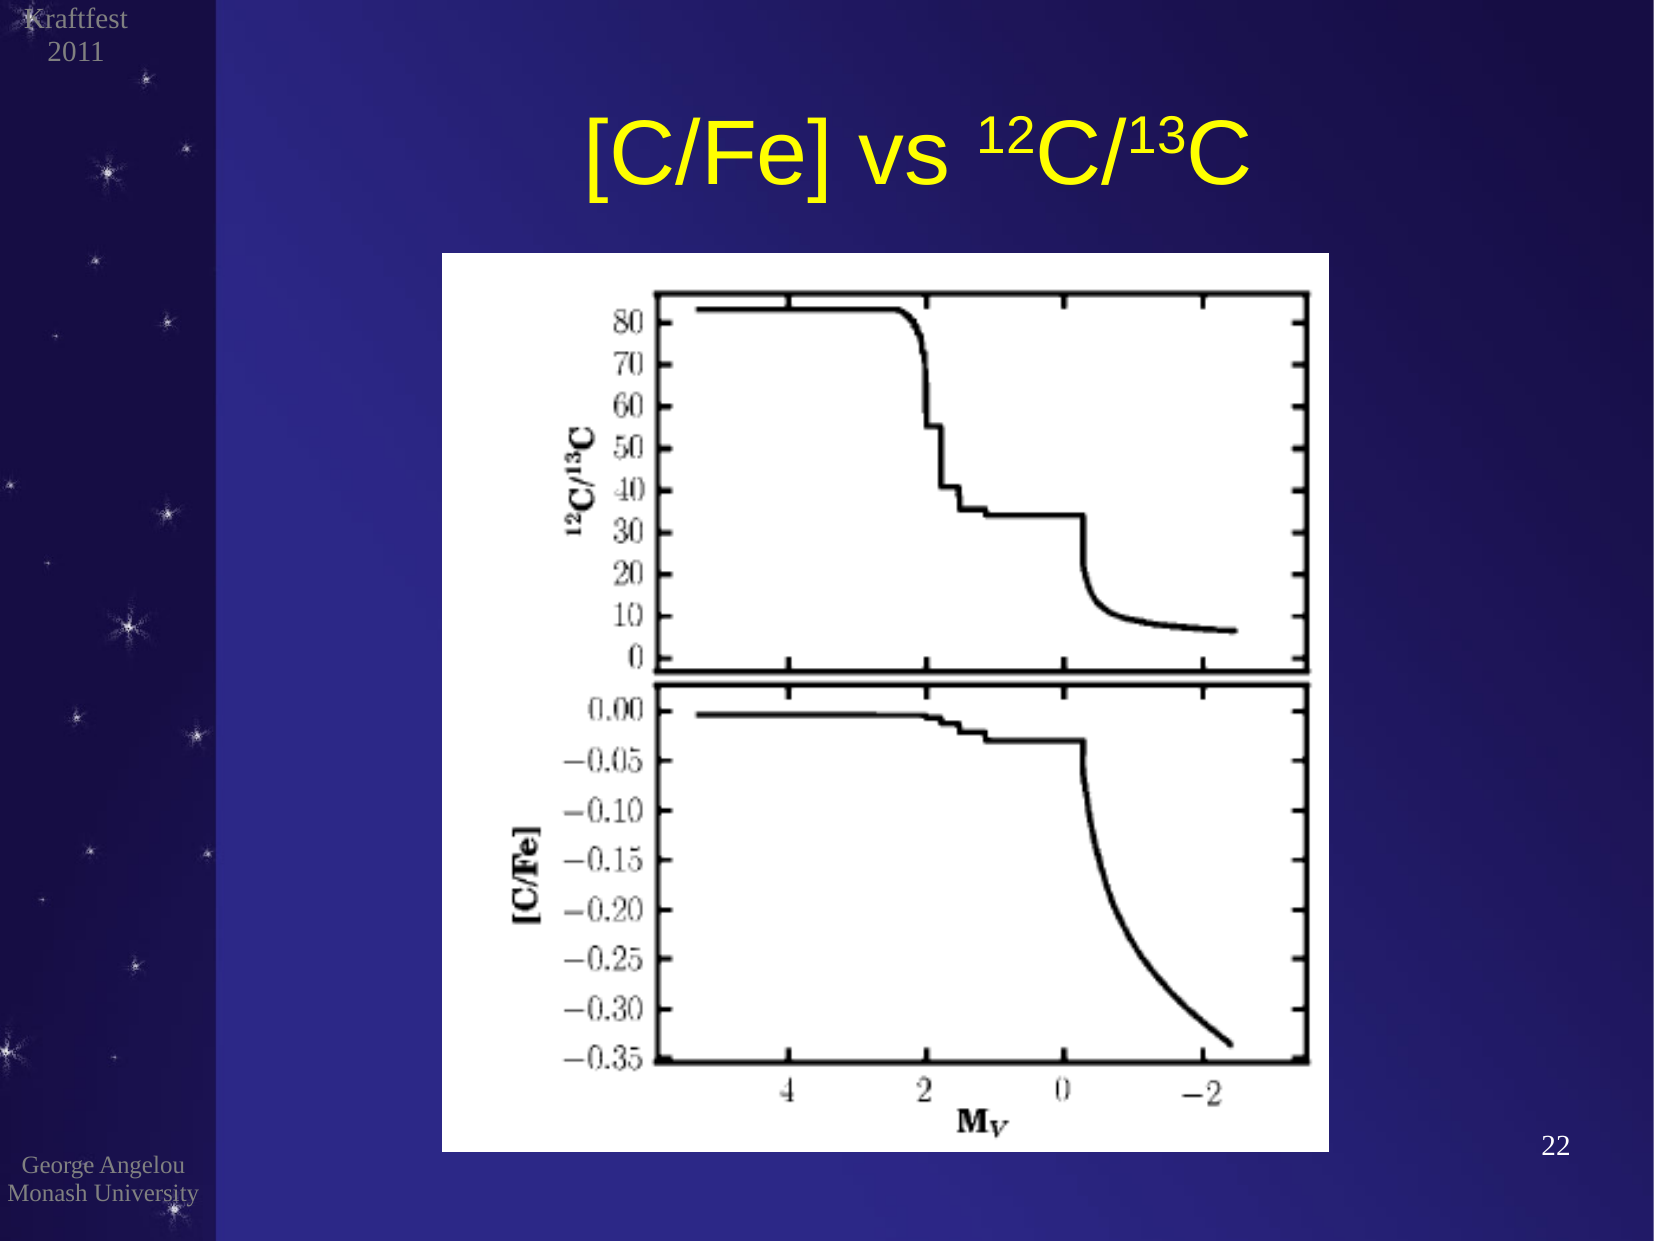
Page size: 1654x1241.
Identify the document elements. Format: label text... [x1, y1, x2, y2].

picture [0, 0, 1654, 1241]
title [C/Fe] vs 12C/13C [265, 56, 1571, 250]
